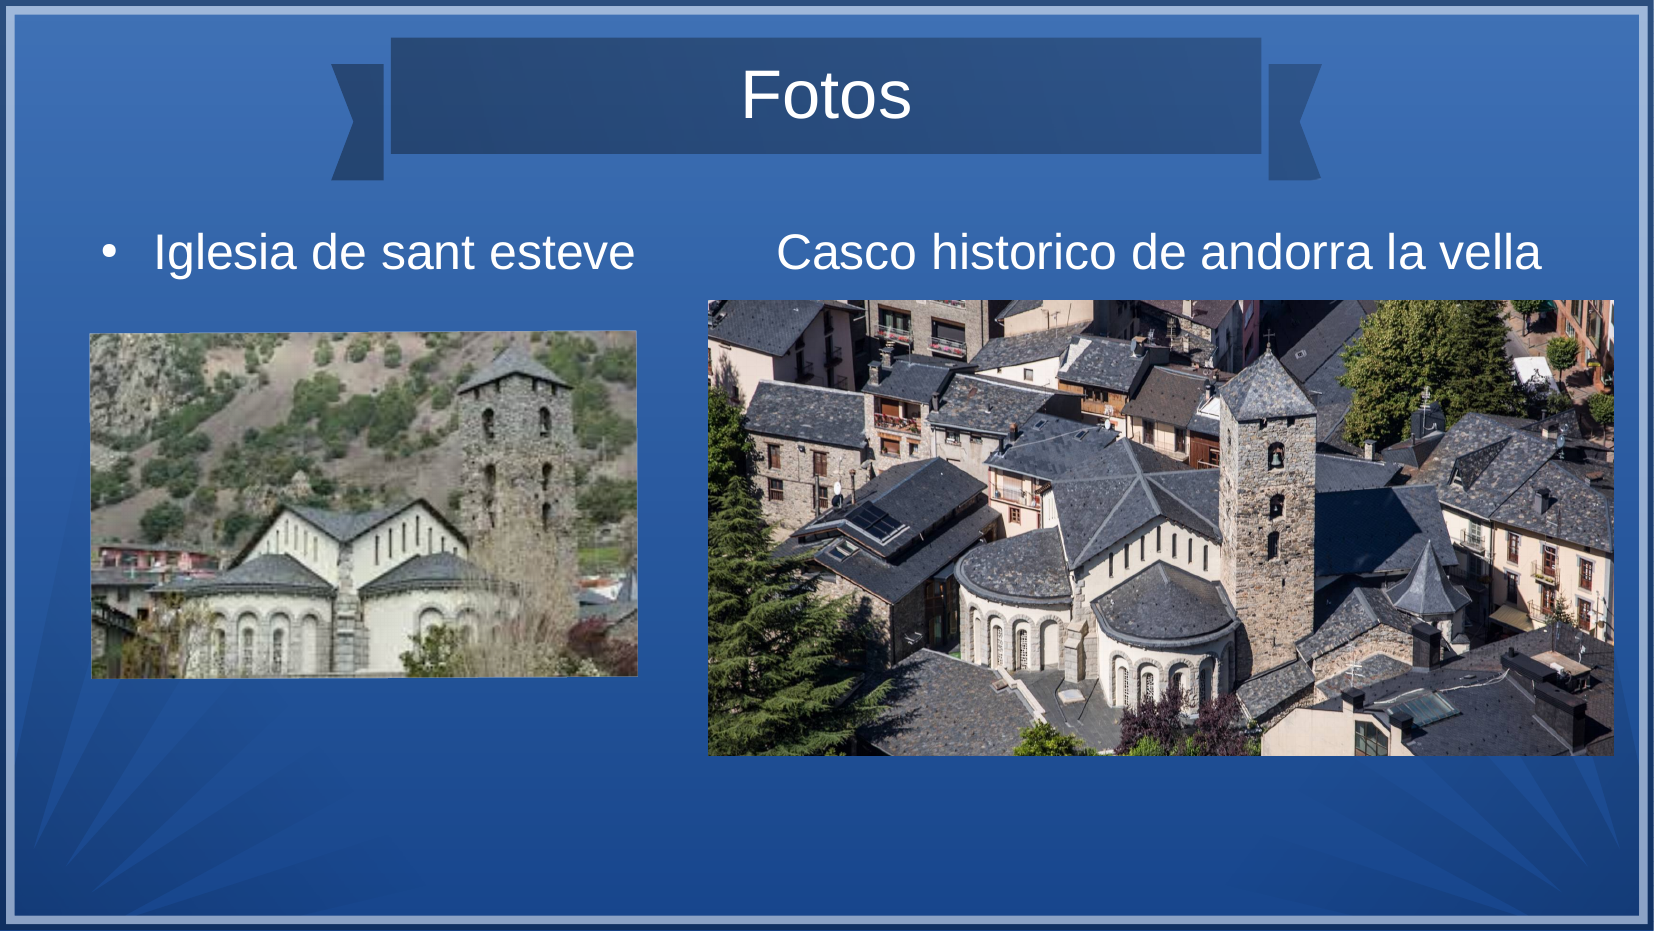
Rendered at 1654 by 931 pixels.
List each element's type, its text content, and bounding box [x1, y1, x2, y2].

picture [89, 330, 638, 679]
list Iglesia de sant esteve Casco historico de andorra la vella [82, 224, 1571, 848]
picture [708, 300, 1614, 756]
title Fotos [389, 35, 1264, 154]
